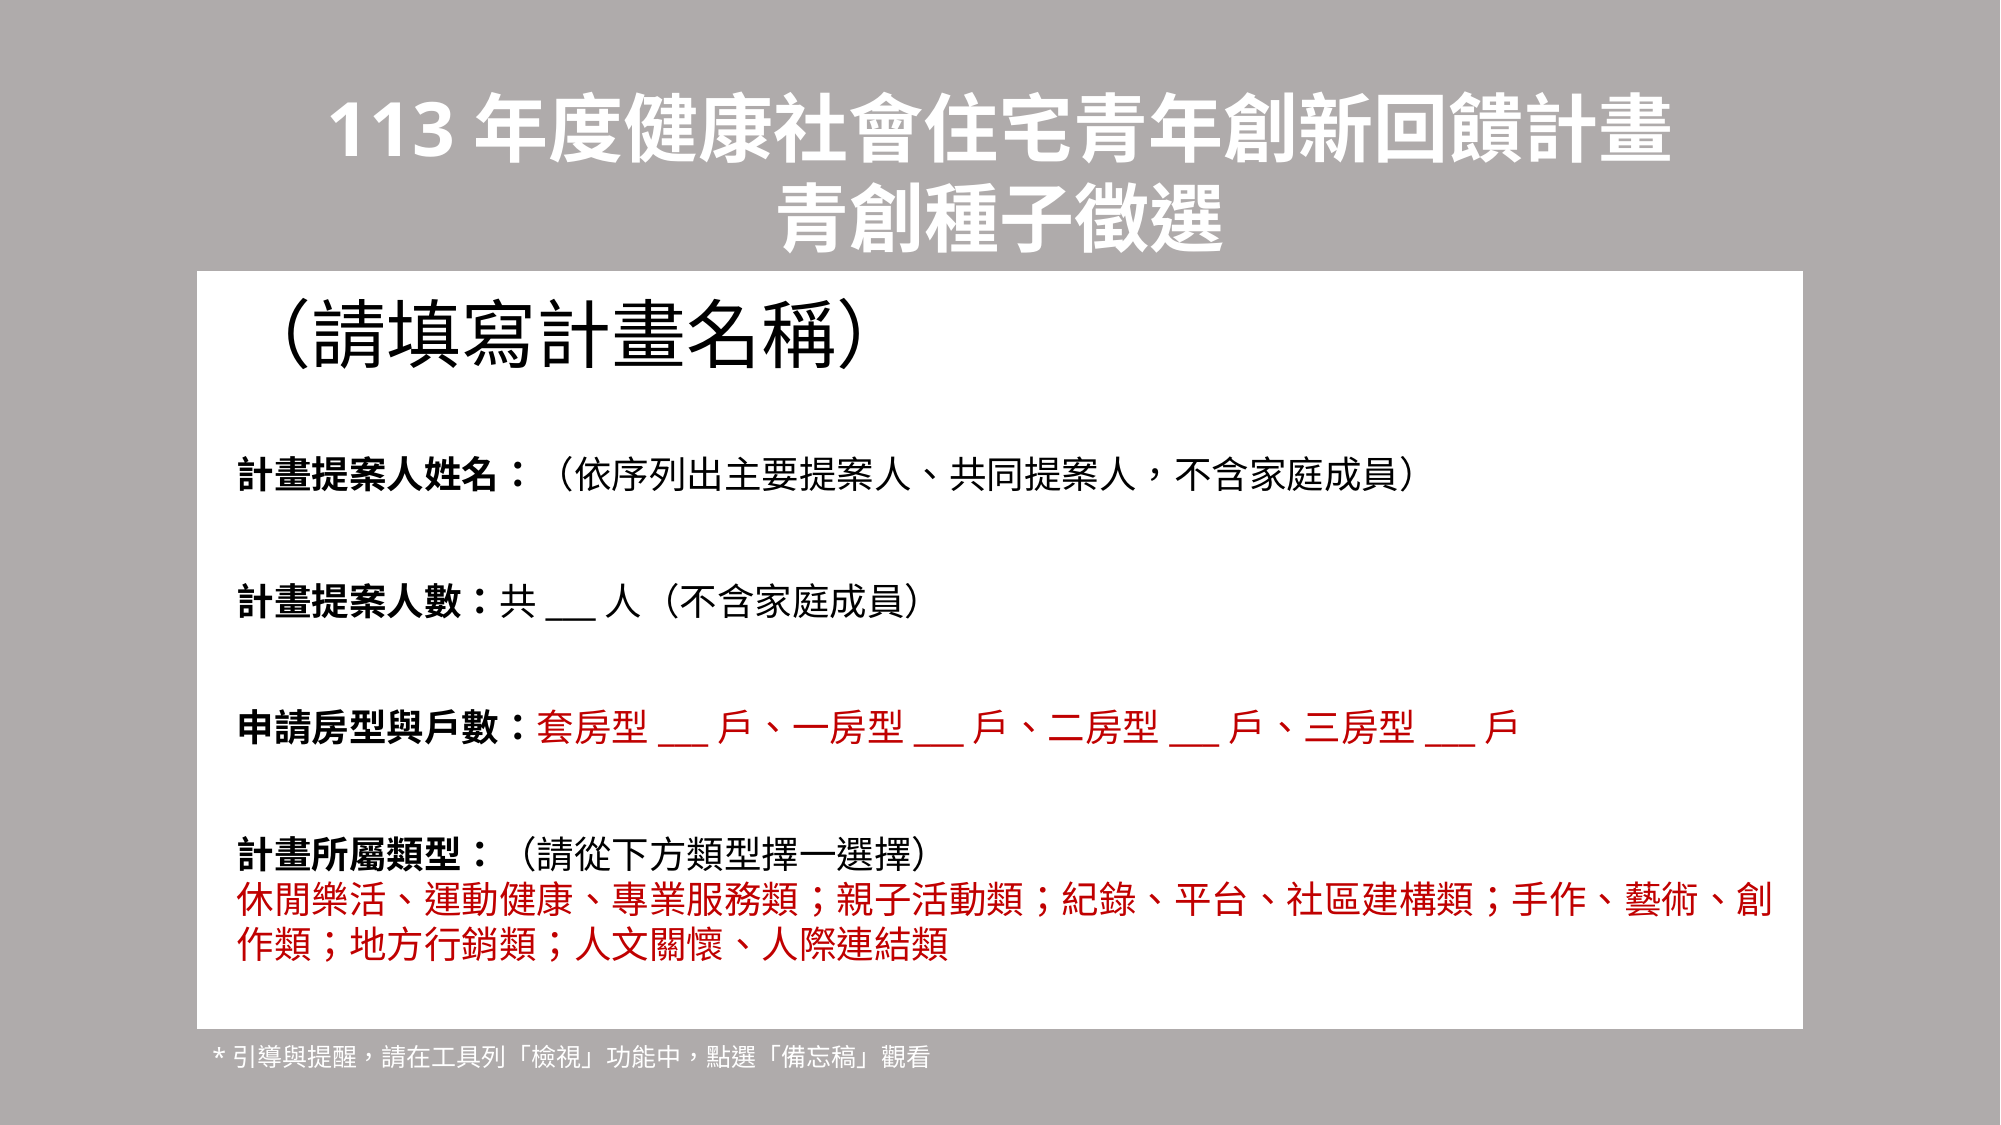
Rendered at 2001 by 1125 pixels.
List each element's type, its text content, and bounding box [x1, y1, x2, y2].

text_box （請填寫計畫名稱） [221, 280, 1779, 387]
text_box *引導與提醒，請在工具列「檢視」功能中，點選「備忘稿」觀看 [197, 1033, 946, 1080]
text_box [0, 0, 2000, 1125]
text_box 申請房型與戶數：套房型___戶、一房型___戶、二房型___戶、三房型___戶 [221, 696, 1480, 803]
text_box 113年度健康社會住宅青年創新回饋計畫 青創種子徵選 [197, 73, 1803, 271]
text_box 計畫所屬類型：（請從下方類型擇一選擇） 休閒樂活、運動健康、專業服務類；親子活動類；紀錄、平台、社區建構類；手作、藝術、創作類；地方行銷類；人文關懷、人際連結類 [221, 823, 1803, 975]
text_box 計畫提案人數：共___人（不含家庭成員） [221, 570, 947, 631]
text_box 計畫提案人姓名：（依序列出主要提案人、共同提案人，不含家庭成員） [221, 443, 1464, 504]
